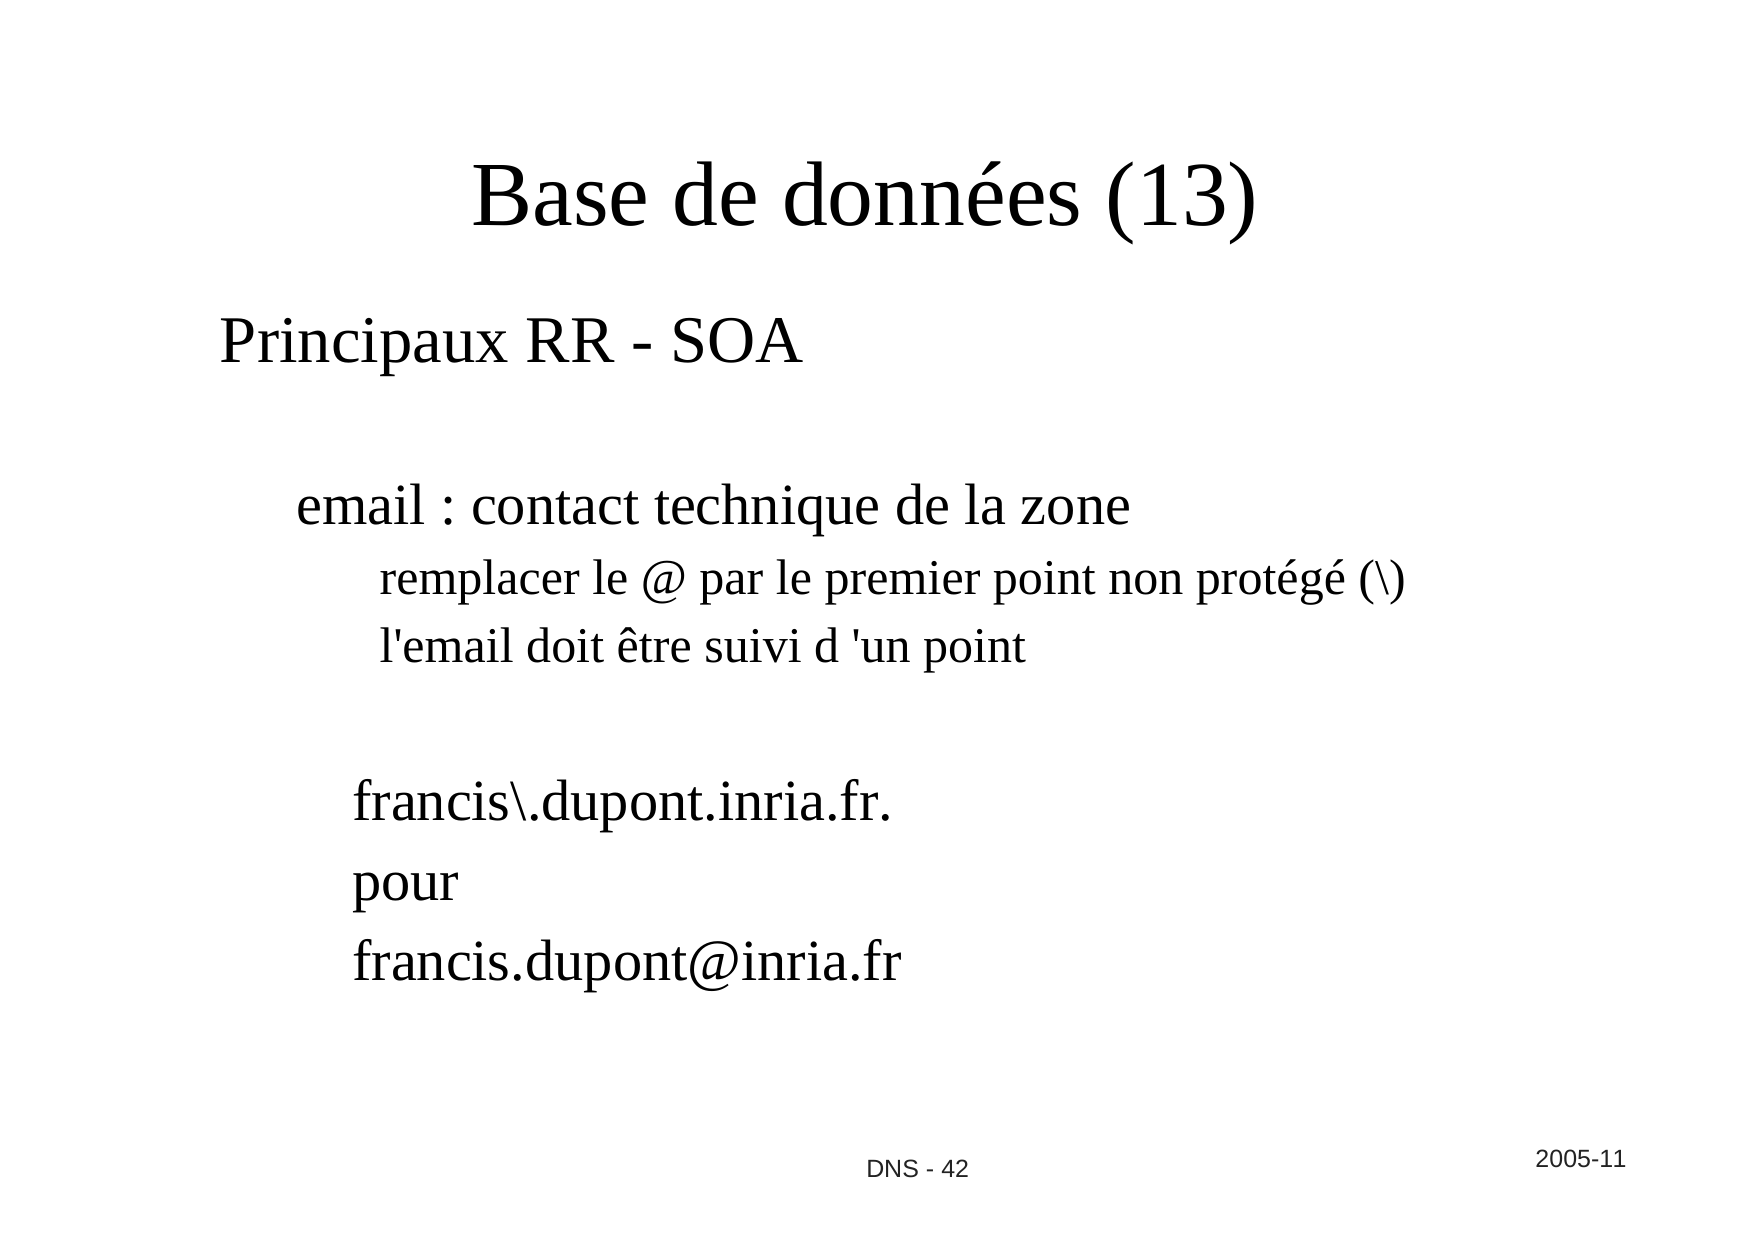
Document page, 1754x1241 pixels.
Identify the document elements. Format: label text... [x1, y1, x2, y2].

title Base de données (13) [187, 109, 1545, 280]
list Principaux RR - SOA email : contact technique de la zone remplacer le @ par le premier point non protégé (\) l'email doit être suivi d 'un point francis\.dupont.inria.fr. pour francis.dupont@inria.fr [187, 295, 1545, 1054]
